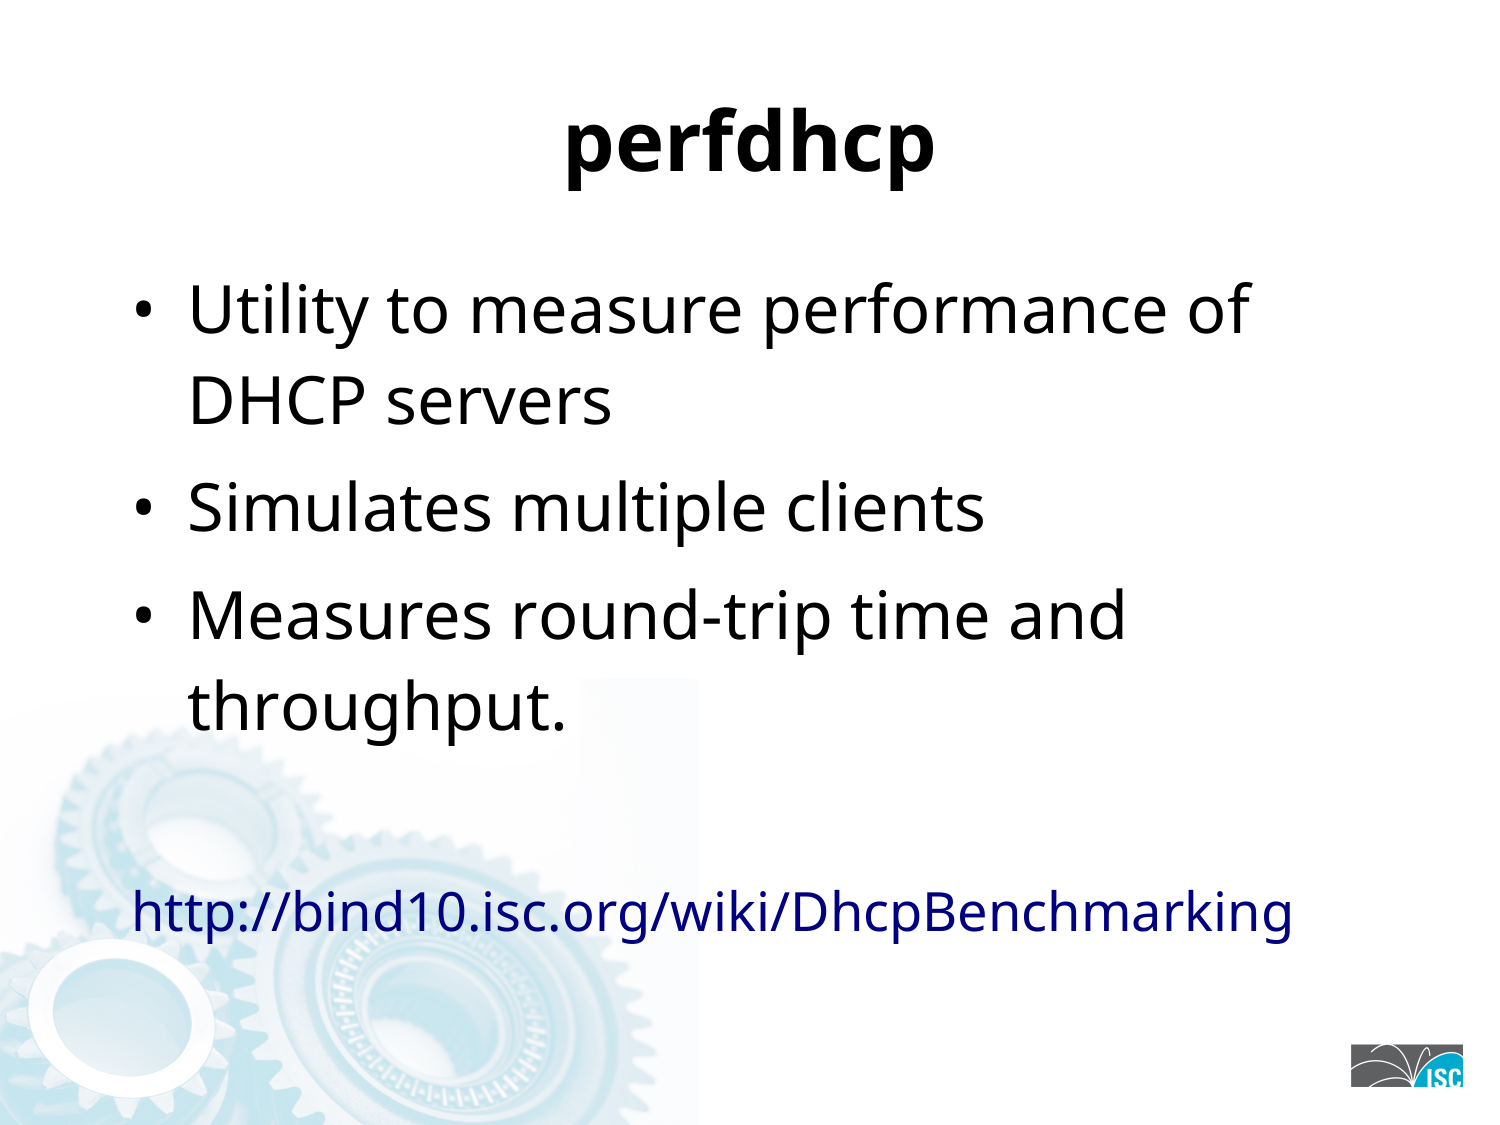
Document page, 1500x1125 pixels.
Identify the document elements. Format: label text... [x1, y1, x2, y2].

title perfdhcp [75, 38, 1426, 240]
picture [0, 0, 1500, 1125]
list Utility to measure performance of DHCP servers Simulates multiple clients Measures round-trip time and throughput. http://bind10.isc.org/wiki/DhcpBenchmarking [75, 262, 1426, 991]
